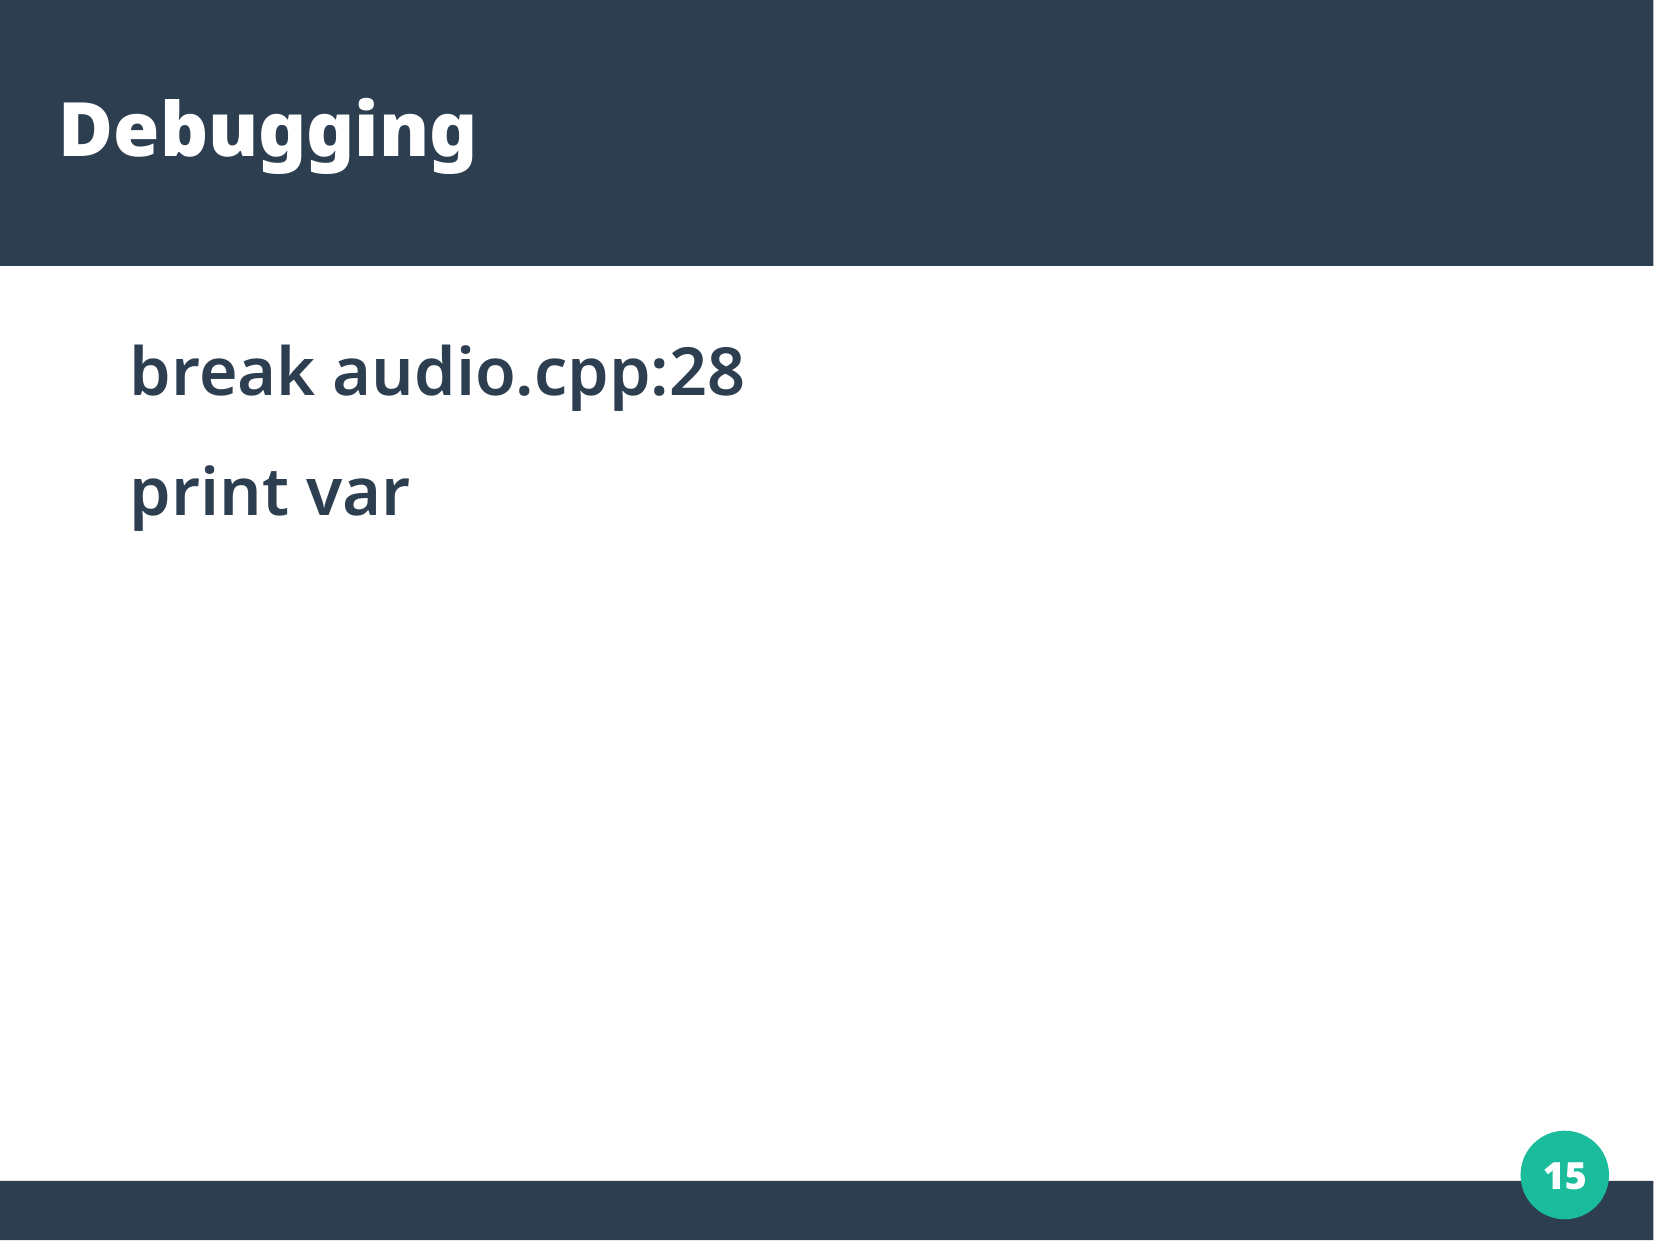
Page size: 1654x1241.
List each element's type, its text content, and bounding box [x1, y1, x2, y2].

list break audio.cpp:28 print var [58, 324, 1595, 1152]
title Debugging [58, 49, 1595, 207]
